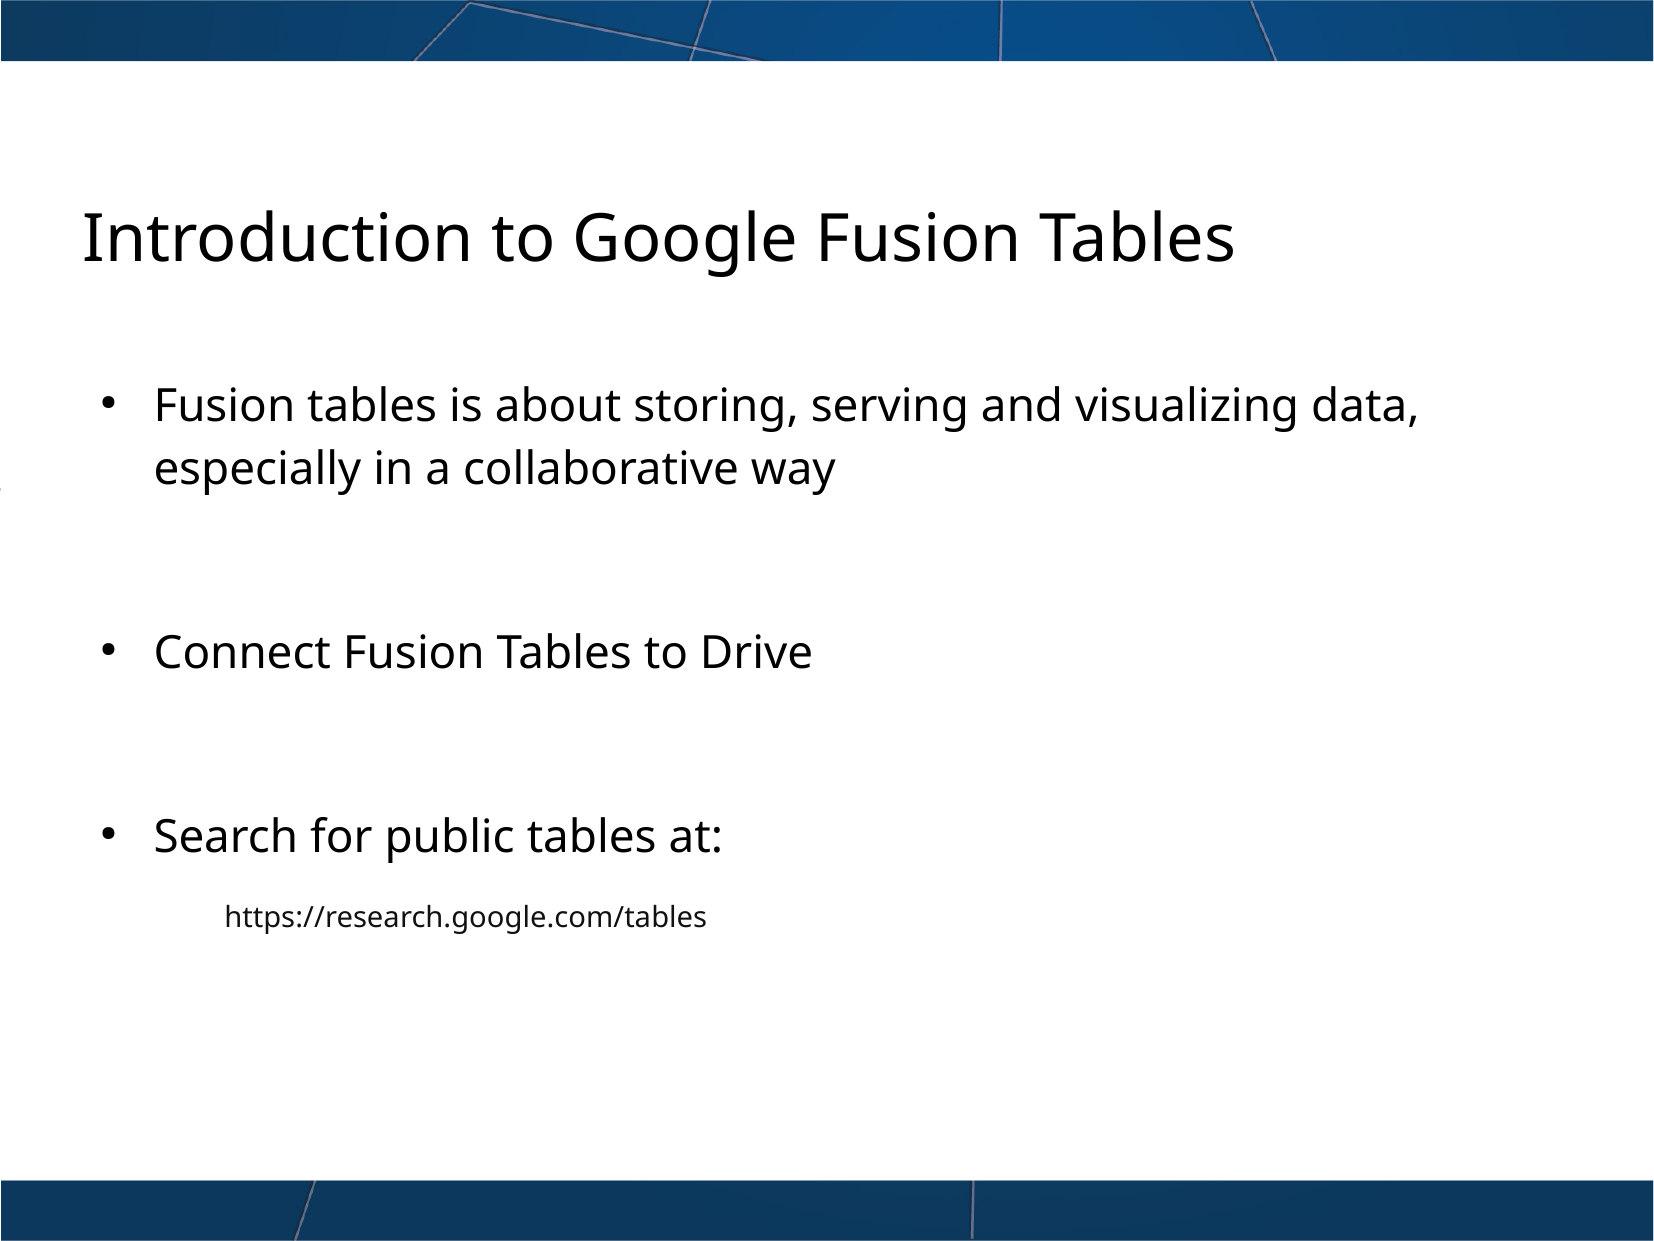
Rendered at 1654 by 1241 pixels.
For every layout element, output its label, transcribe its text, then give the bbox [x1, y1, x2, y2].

picture [0, 0, 1654, 1241]
list Fusion tables is about storing, serving and visualizing data, especially in a collaborative way Connect Fusion Tables to Drive Search for public tables at: https://research.google.com/tables [82, 372, 1571, 1093]
title Introduction to Google Fusion Tables [82, 132, 1571, 340]
